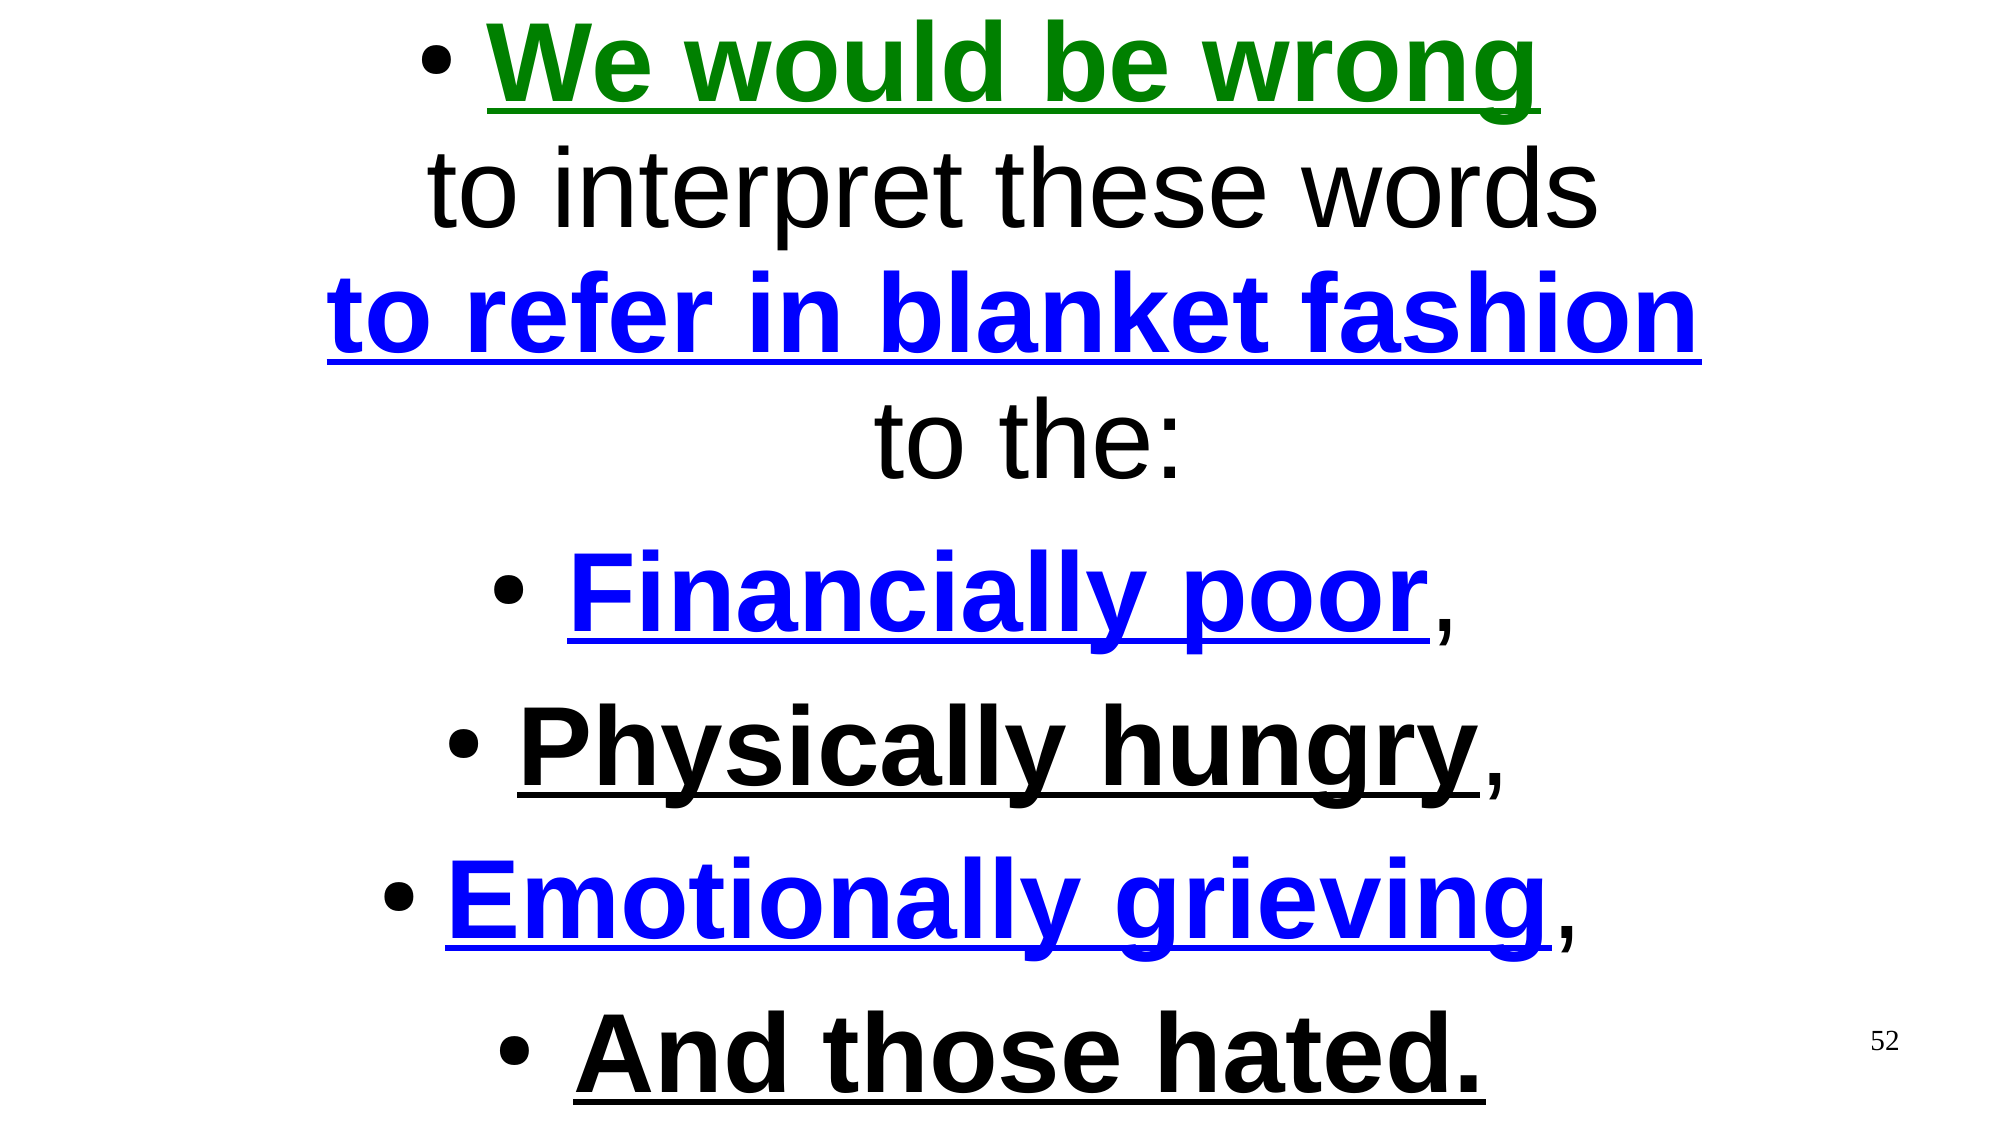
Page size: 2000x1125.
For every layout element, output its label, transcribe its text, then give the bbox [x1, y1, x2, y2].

list We would be wrong to interpret these words to refer in blanket fashion to the: Financially poor, Physically hungry, Emotionally grieving, And those hated. [0, 0, 1996, 1123]
